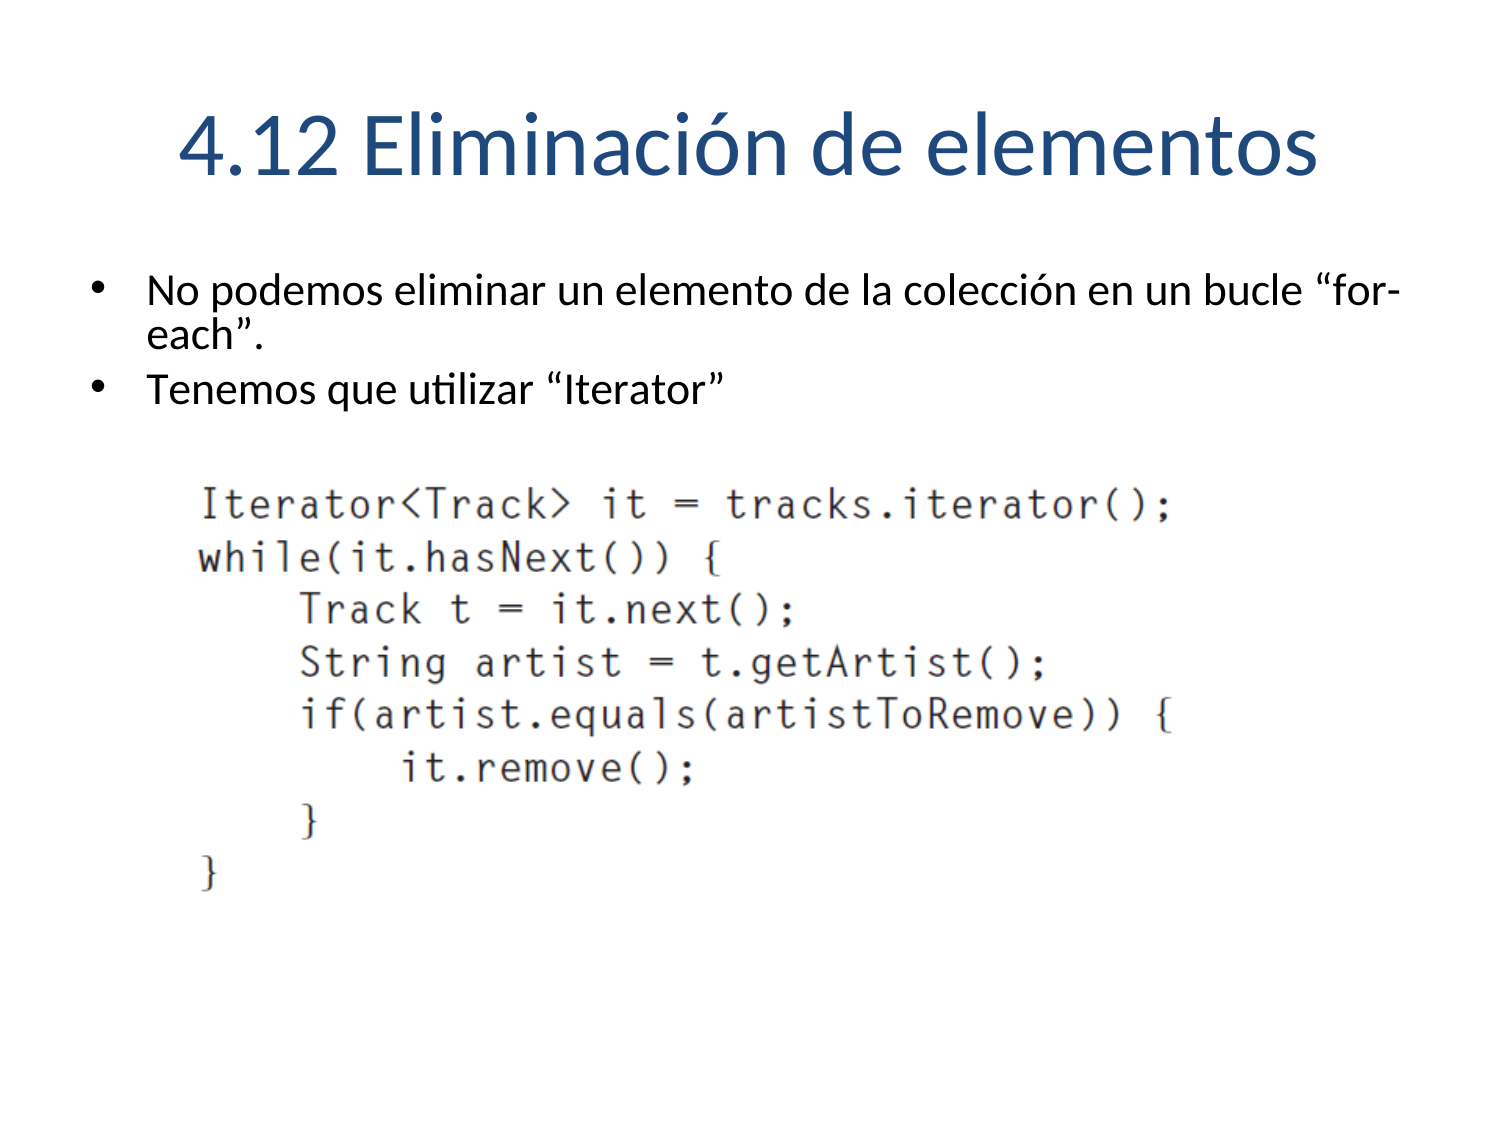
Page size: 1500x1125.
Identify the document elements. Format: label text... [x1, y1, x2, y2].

title 4.12 Eliminación de elementos [75, 45, 1426, 233]
picture [147, 467, 1209, 923]
list No podemos eliminar un elemento de la colección en un bucle “for-each”. Tenemos que utilizar “Iterator” [75, 262, 1426, 433]
